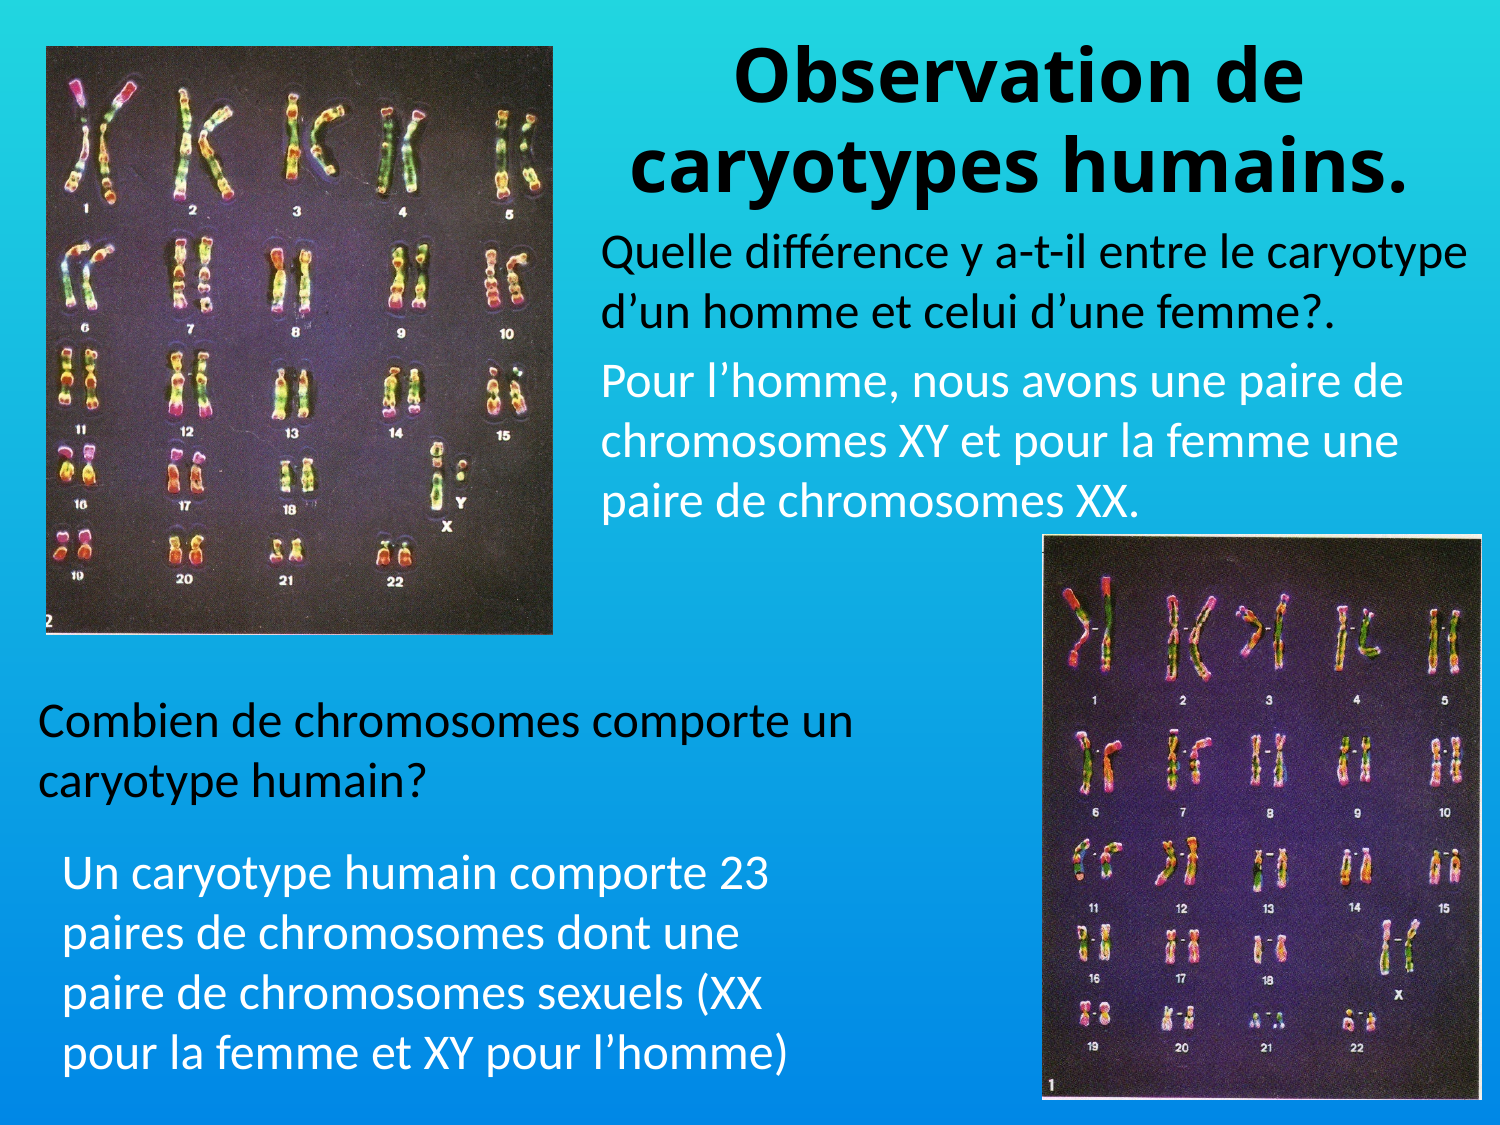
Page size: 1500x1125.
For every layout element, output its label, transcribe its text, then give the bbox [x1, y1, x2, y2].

text_box Combien de chromosomes comporte un caryotype humain? [23, 679, 879, 815]
text_box Pour l’homme, nous avons une paire de chromosomes XY et pour la femme une paire de chromosomes XX. [585, 339, 1477, 535]
picture [1042, 535, 1482, 1100]
picture [0, 46, 585, 634]
text_box Quelle différence y a-t-il entre le caryotype d’un homme et celui d’une femme?. [585, 210, 1500, 346]
text_box Un caryotype humain comporte 23 paires de chromosomes dont une paire de chromosomes sexuels (XX pour la femme et XY pour l’homme) [46, 831, 856, 1087]
title Observation de caryotypes humains. [562, 23, 1477, 211]
